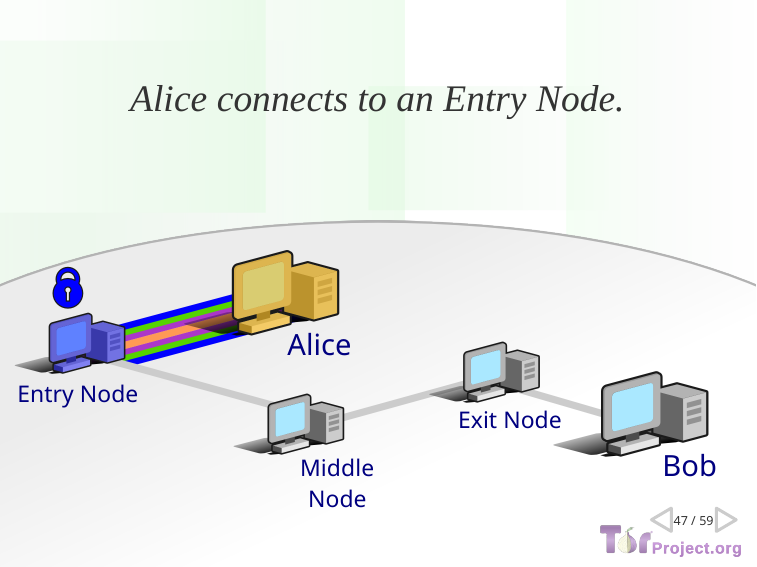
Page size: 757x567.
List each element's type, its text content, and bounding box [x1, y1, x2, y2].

text_box Exit Node [426, 396, 595, 442]
text_box <number> / 59 [618, 504, 756, 555]
text_box [651, 508, 672, 532]
text_box Bob [633, 438, 747, 492]
text_box Middle Node [253, 444, 422, 490]
text_box Entry Node [0, 371, 162, 416]
text_box Alice [263, 317, 376, 370]
picture [0, 0, 757, 567]
text_box [716, 508, 737, 532]
text_box Alice connects to an Entry Node. [0, 70, 756, 127]
